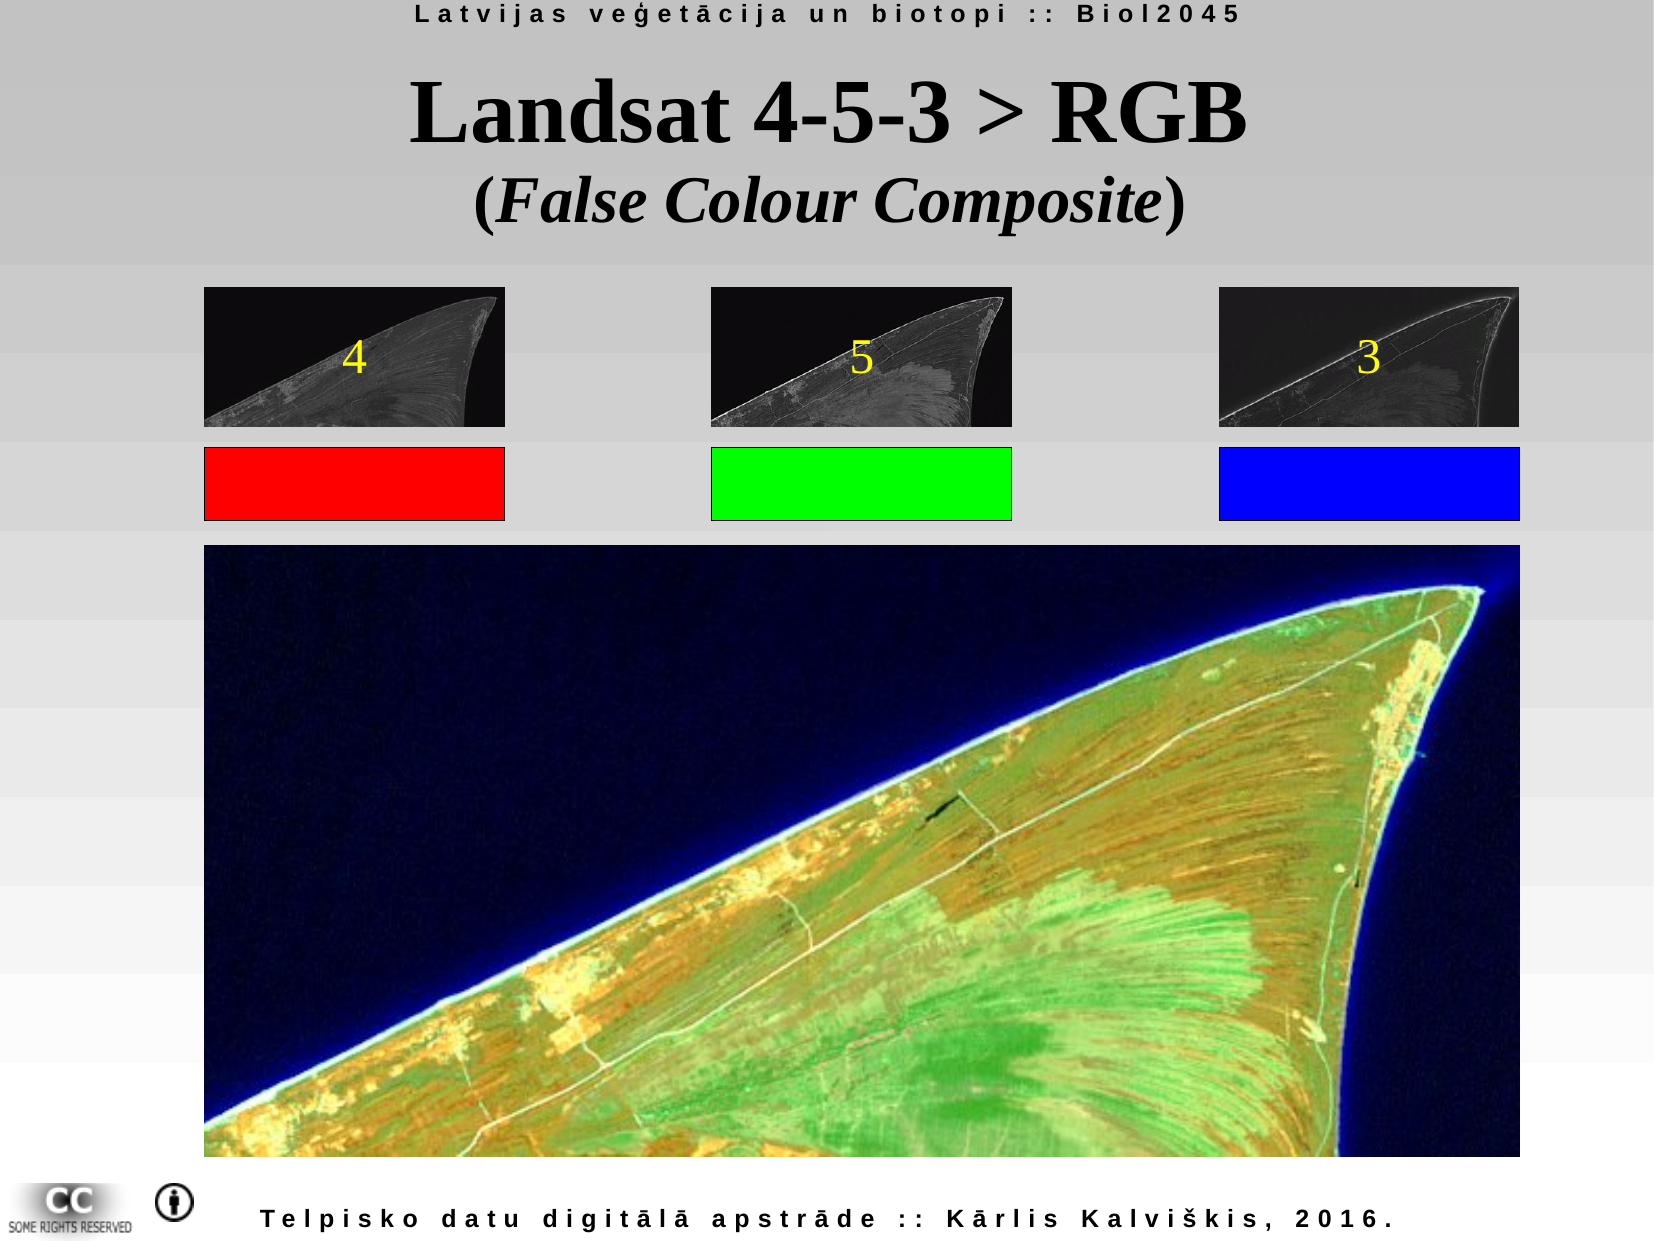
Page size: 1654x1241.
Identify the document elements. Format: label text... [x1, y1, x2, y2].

text_box [711, 447, 1012, 521]
text_box [1219, 447, 1520, 521]
picture [0, 0, 1654, 1241]
title Landsat 4-5-3 > RGB (False Colour Composite) [34, 61, 1626, 296]
text_box [204, 447, 505, 521]
